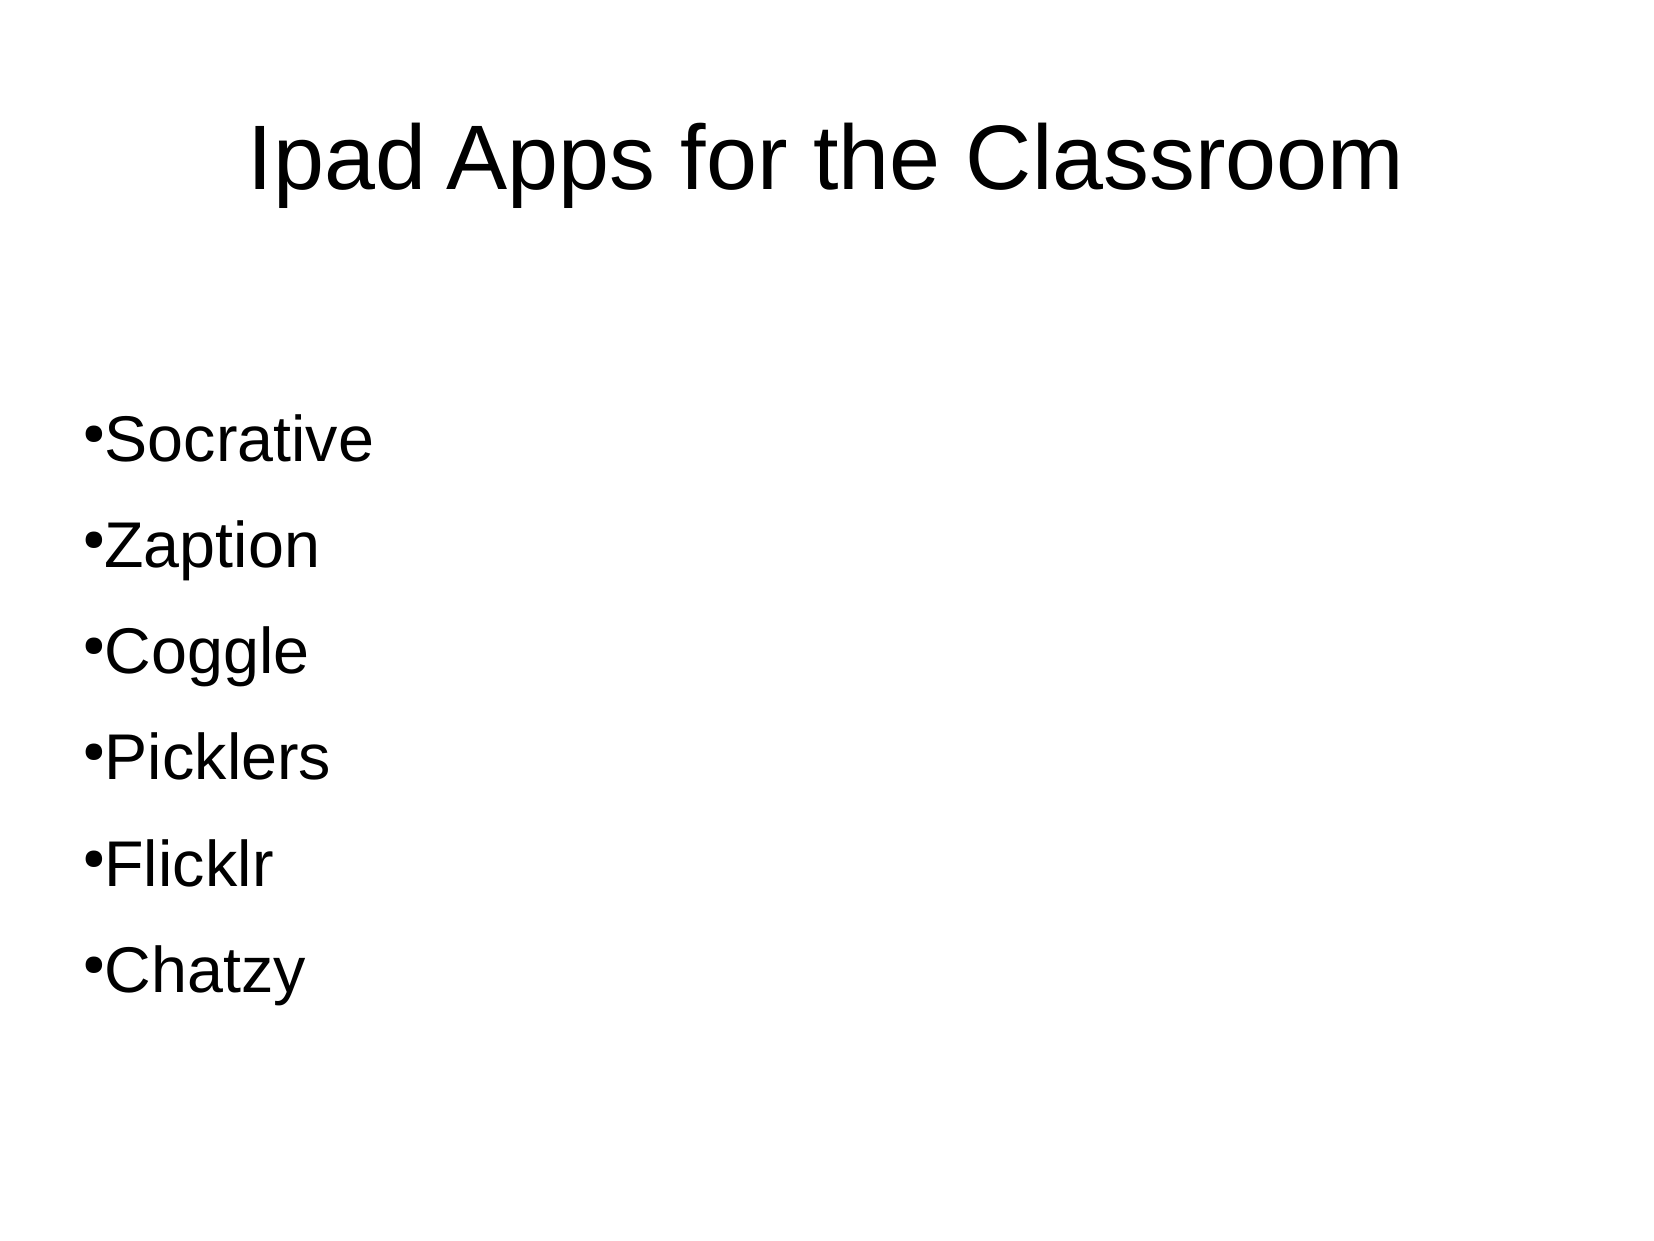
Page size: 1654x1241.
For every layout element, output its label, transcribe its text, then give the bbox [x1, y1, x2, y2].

list Socrative Zaption Coggle Picklers Flicklr Chatzy [82, 290, 1571, 1010]
title Ipad Apps for the Classroom [82, 49, 1571, 257]
